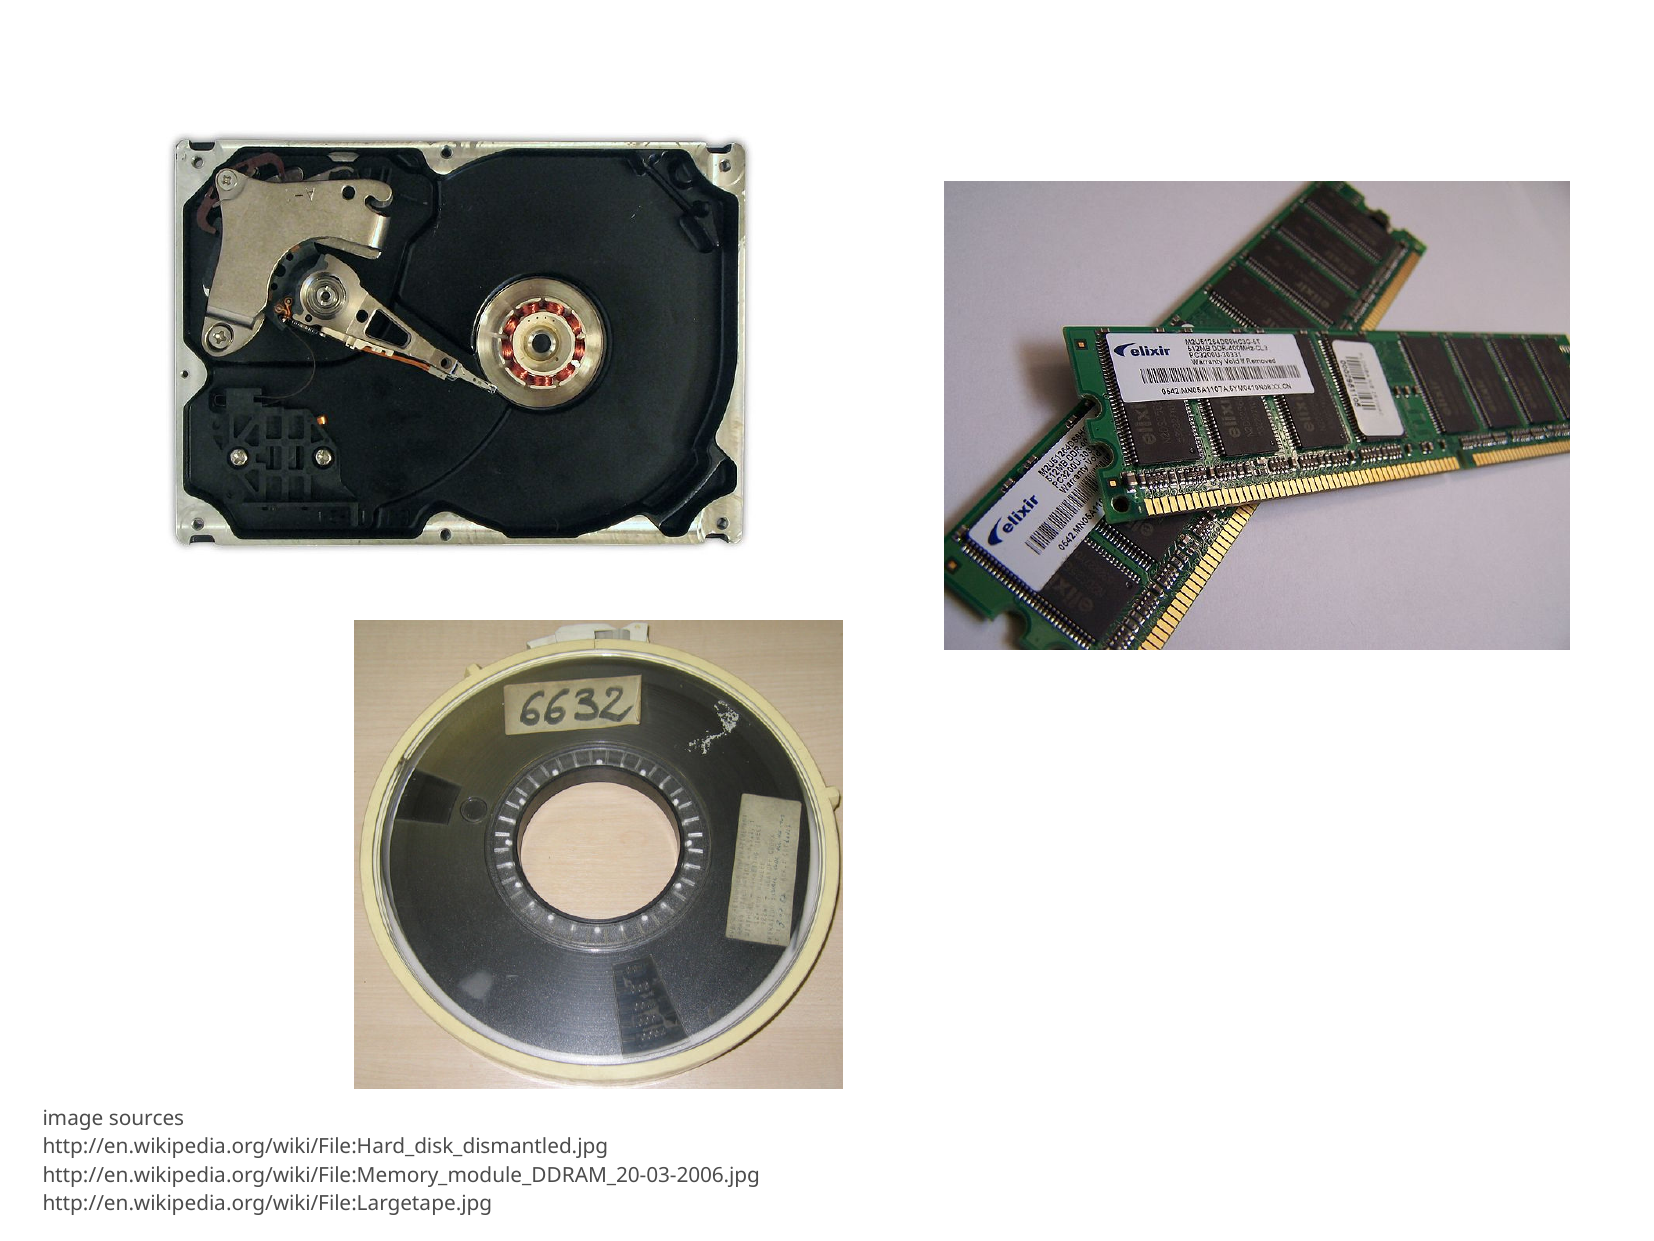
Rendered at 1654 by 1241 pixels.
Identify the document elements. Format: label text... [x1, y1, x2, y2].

picture [147, 123, 774, 562]
text_box image sources http://en.wikipedia.org/wiki/File:Hard_disk_dismantled.jpghttp://en.wikipedia.org/wiki/File:Memory_module_DDRAM_20-03-2006.jpg http://en.wikipedia.org/wiki/File:Largetape.jpg [27, 1095, 975, 1211]
picture [944, 181, 1570, 650]
picture [354, 620, 843, 1089]
